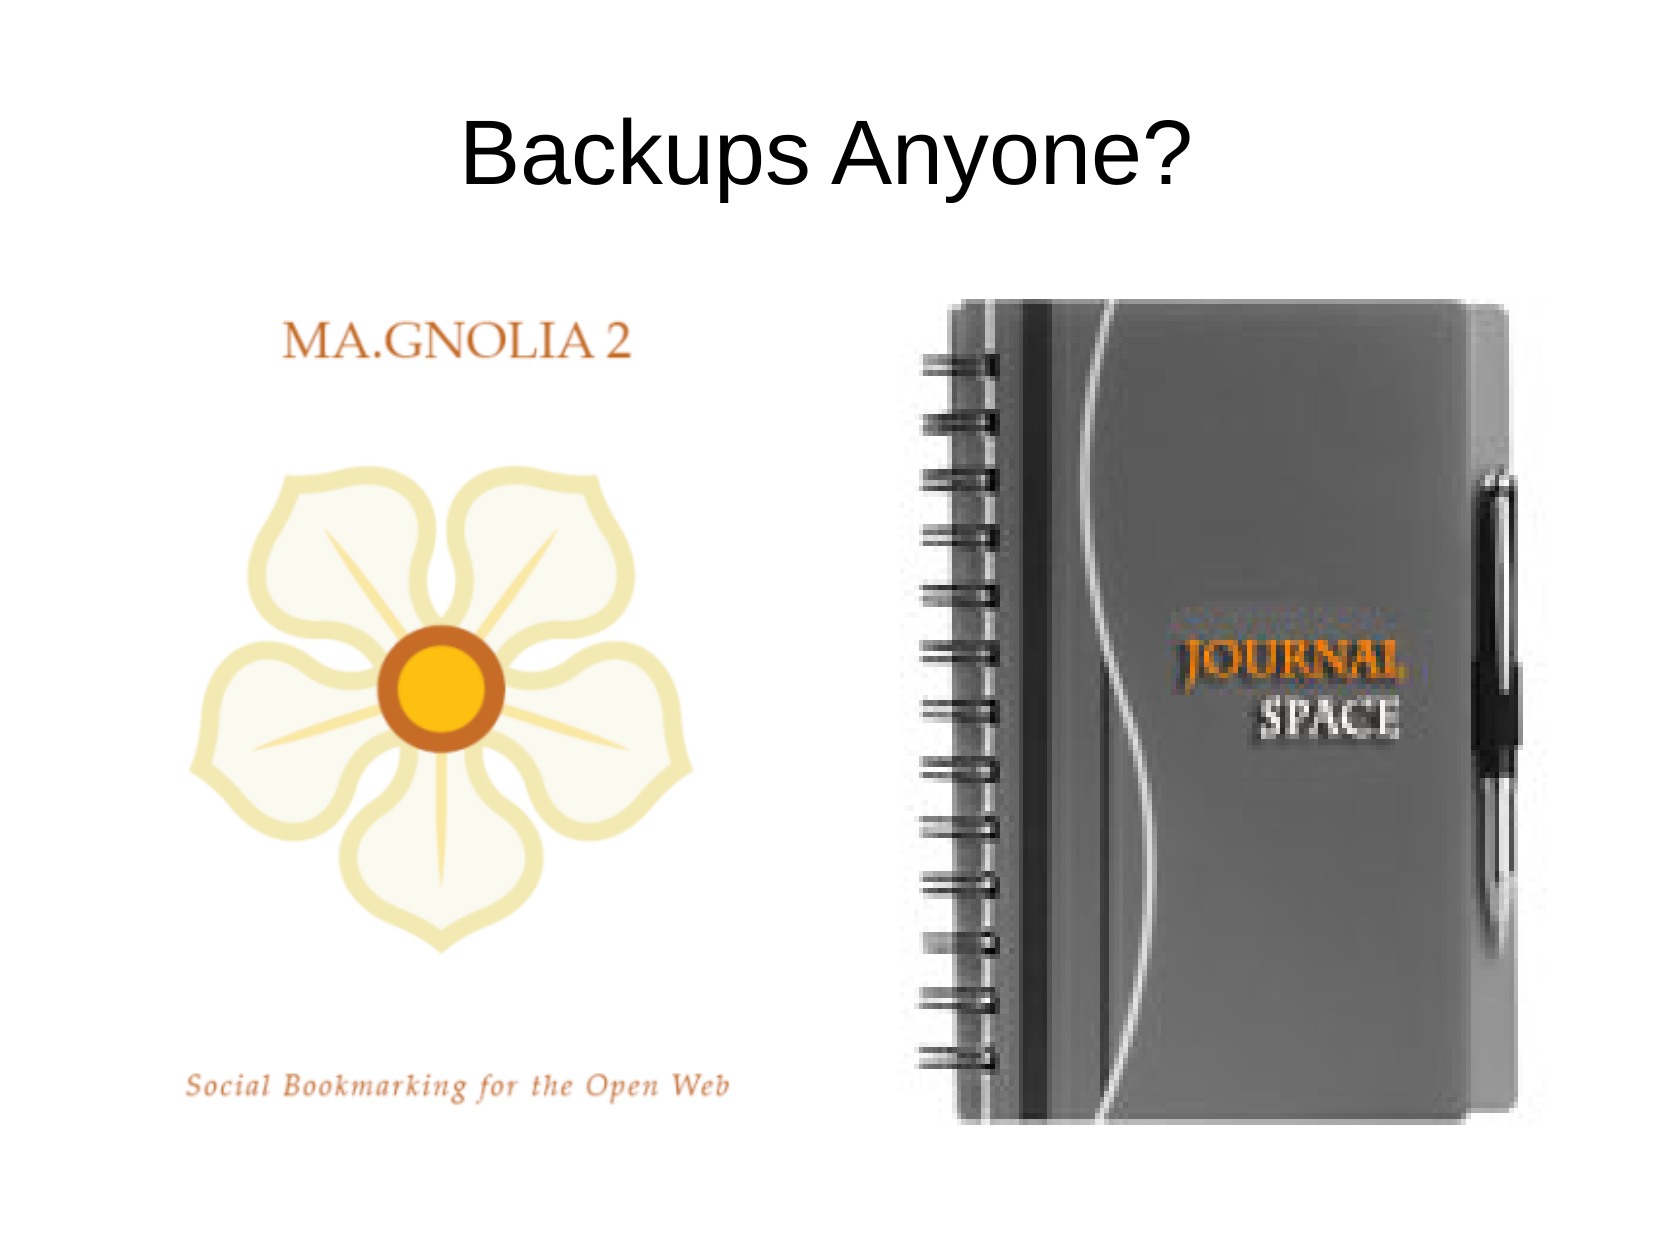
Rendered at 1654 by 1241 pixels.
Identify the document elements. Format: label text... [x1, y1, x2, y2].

title Backups Anyone? [82, 49, 1571, 257]
picture [154, 290, 737, 1109]
picture [862, 299, 1576, 1126]
